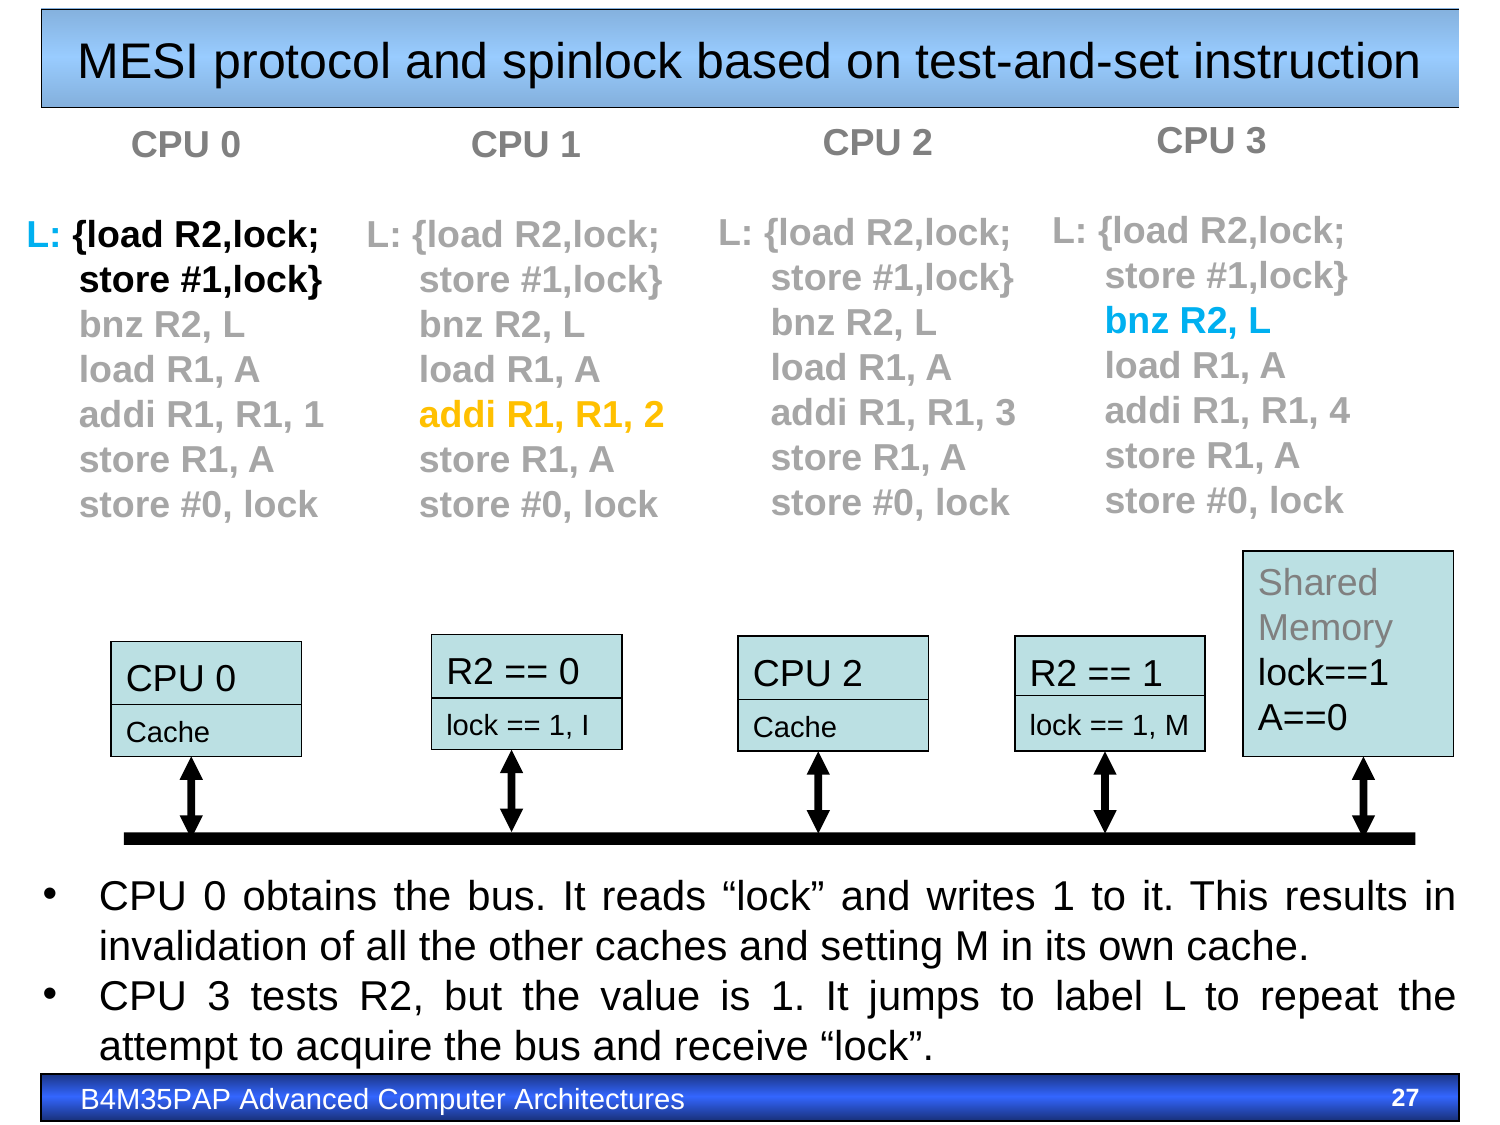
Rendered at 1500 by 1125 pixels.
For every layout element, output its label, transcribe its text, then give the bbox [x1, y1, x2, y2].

text_box CPU 1 L: {load R2,lock; store #1,lock} bnz R2, L load R1, A addi R1, R1, 2 store R1, A store #0, lock [351, 112, 701, 533]
title MESI protocol and spinlock based on test-and-set instruction [41, 8, 1459, 108]
text_box Shared Memory lock==1 A==0 [1243, 550, 1454, 757]
text_box R2 == 1 [1014, 636, 1206, 695]
text_box Cache [111, 704, 302, 757]
text_box CPU 0 [111, 641, 302, 704]
text_box CPU 0 L: {load R2,lock; store #1,lock} bnz R2, L load R1, A addi R1, R1, 1 store R1, A store #0, lock [11, 112, 351, 533]
text_box CPU 2 L: {load R2,lock; store #1,lock} bnz R2, L load R1, A addi R1, R1, 3 store R1, A store #0, lock [703, 110, 1053, 531]
text_box Cache [738, 699, 929, 752]
text_box R2 == 0 [431, 634, 622, 697]
text_box lock == 1, I [431, 697, 622, 750]
text_box lock == 1, M [1014, 695, 1206, 752]
text_box CPU 2 [738, 636, 929, 699]
text_box CPU 3 L: {load R2,lock; store #1,lock} bnz R2, L load R1, A addi R1, R1, 4 store R1, A store #0, lock [1037, 108, 1386, 529]
text_box CPU 0 obtains the bus. It reads “lock” and writes 1 to it. This results in invalidation of all the other caches and setting M in its own cache. CPU 3 tests R2, but the value is 1. It jumps to label L to repeat the attempt to acquire the bus and receive “lock”. [27, 861, 1473, 1077]
